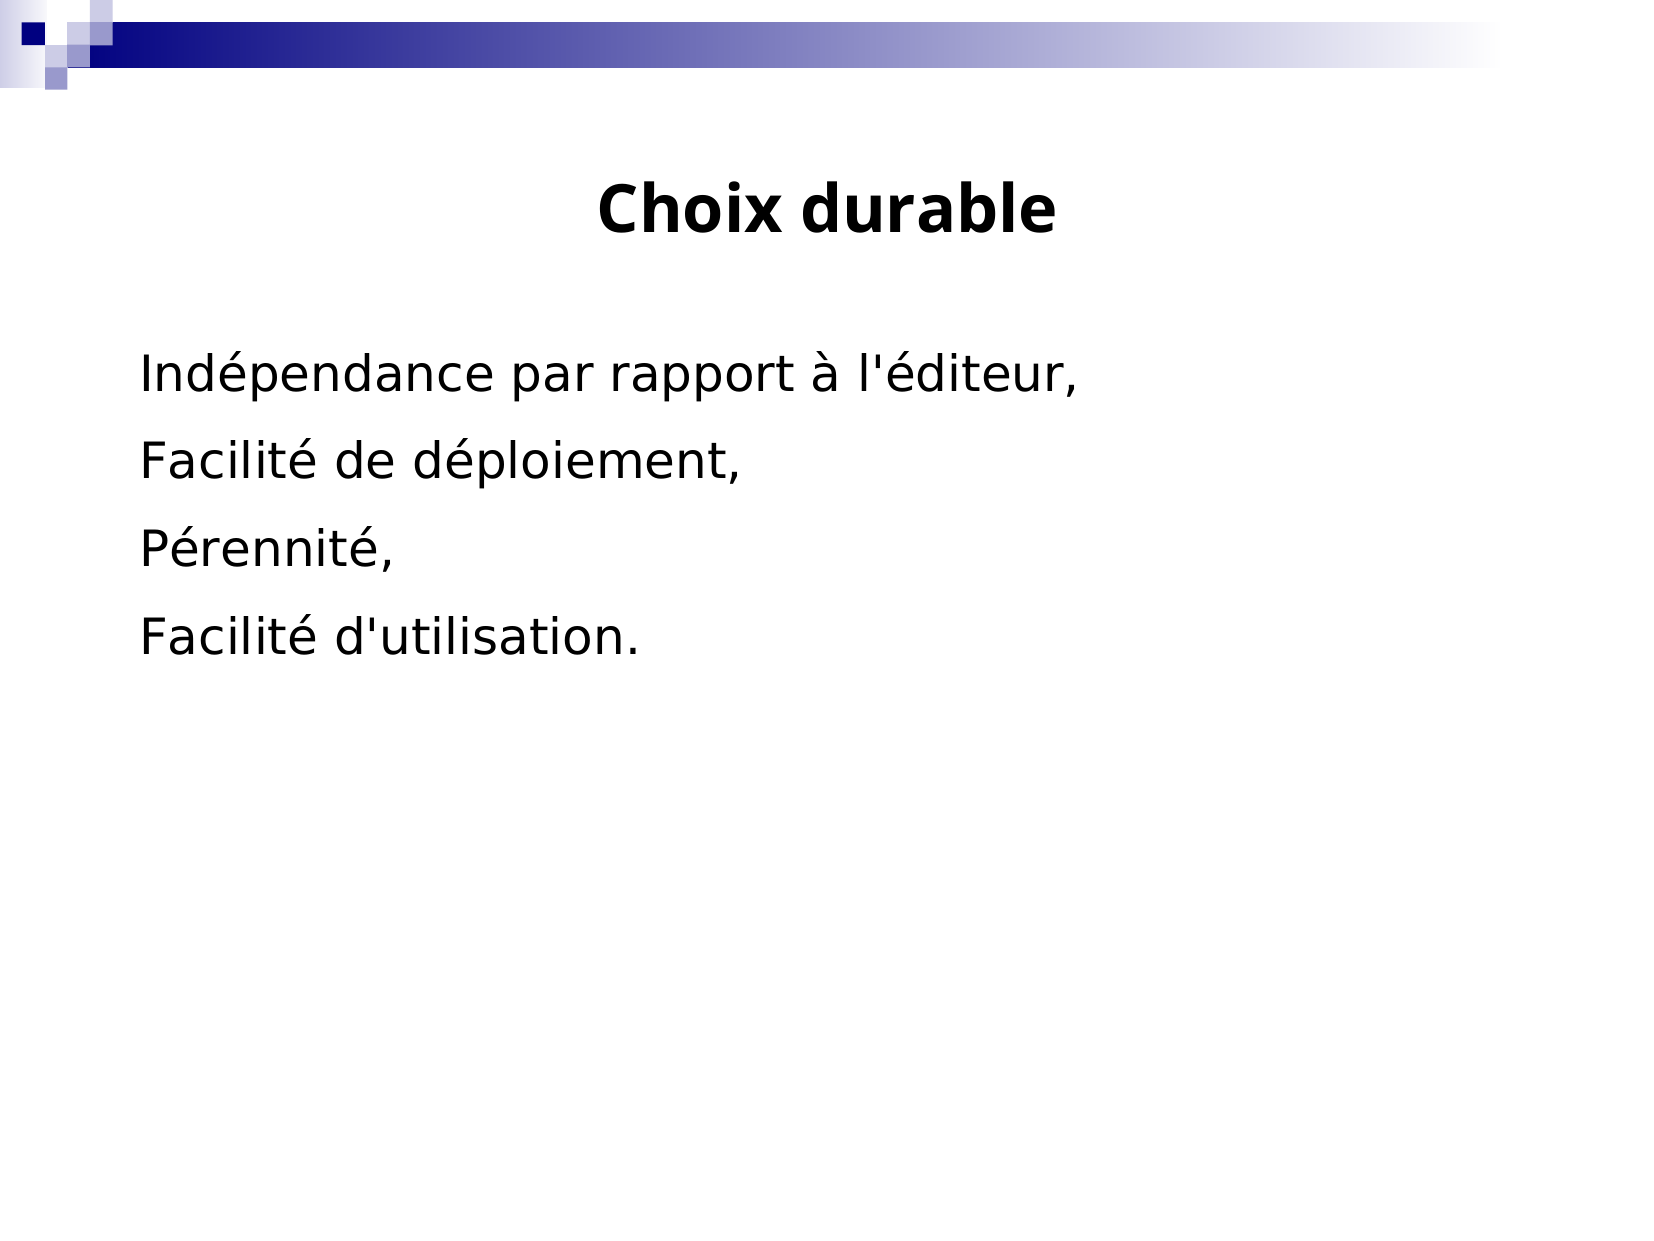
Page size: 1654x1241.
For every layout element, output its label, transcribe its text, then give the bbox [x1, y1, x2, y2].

list Indépendance par rapport à l'éditeur, Facilité de déploiement, Pérennité, Facilité d'utilisation. [121, 344, 1534, 1160]
title Choix durable [121, 102, 1534, 311]
